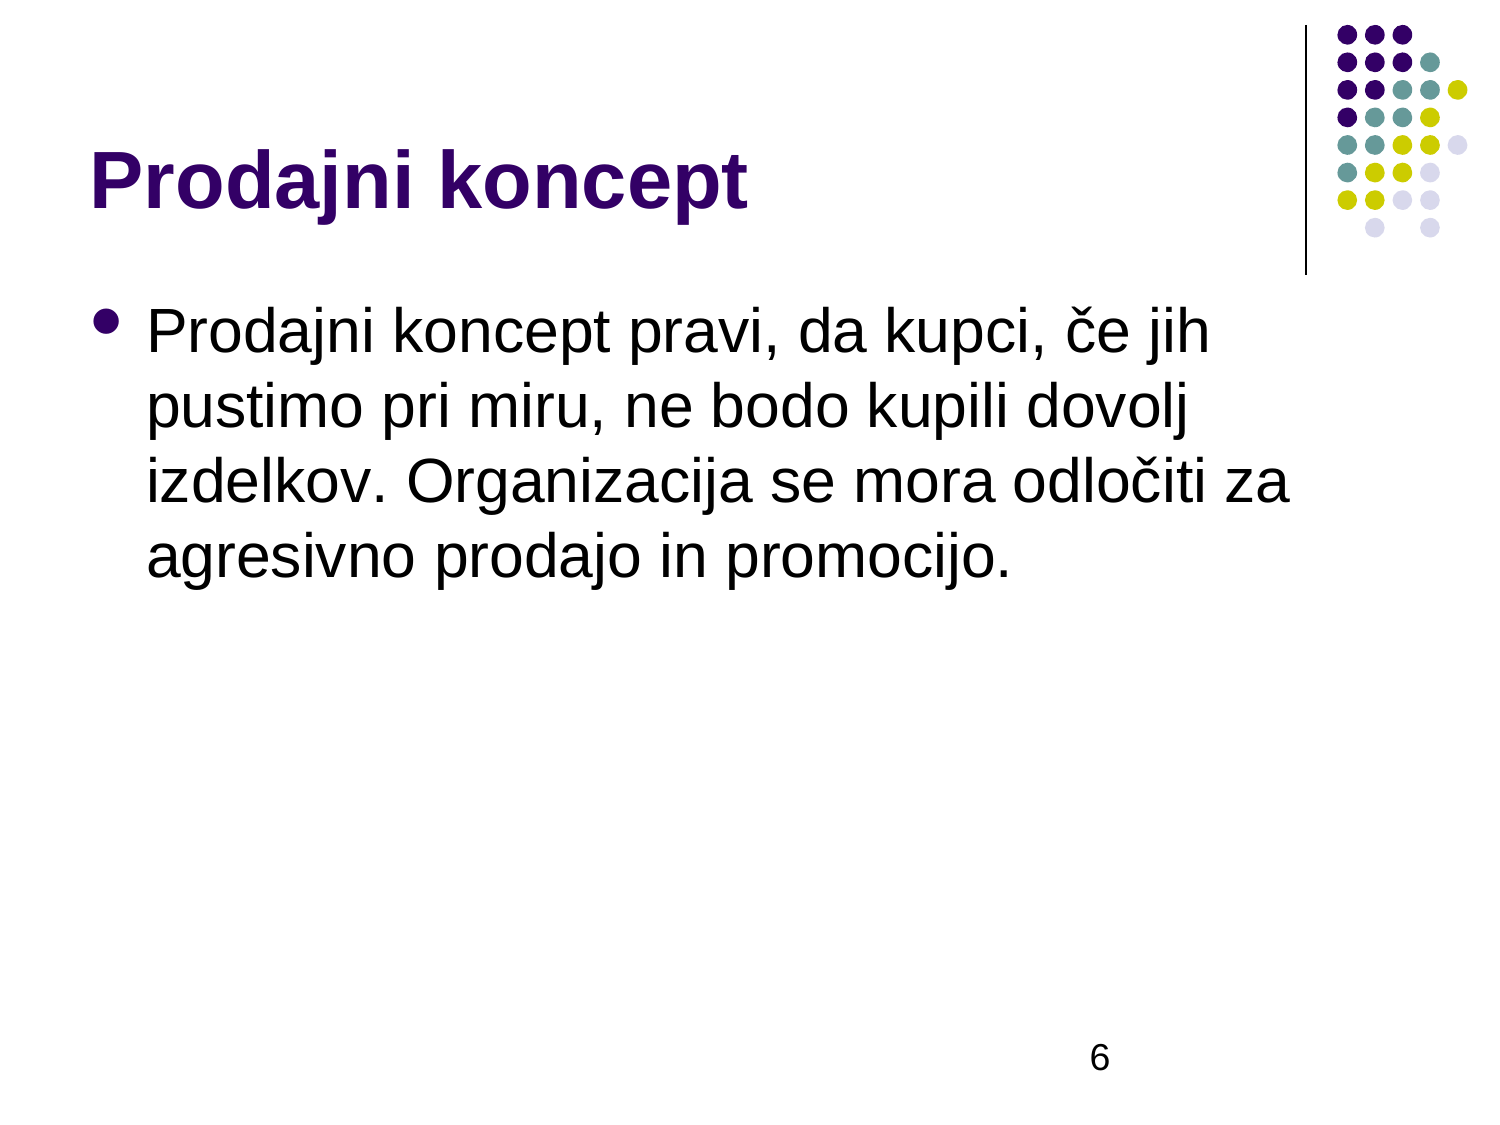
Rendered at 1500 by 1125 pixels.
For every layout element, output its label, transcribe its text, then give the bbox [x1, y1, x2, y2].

title Prodajni koncept [74, 20, 1313, 233]
list Prodajni koncept pravi, da kupci, če jih pustimo pri miru, ne bodo kupili dovolj izdelkov. Organizacija se mora odločiti za agresivno prodajo in promocijo. [75, 282, 1426, 1006]
